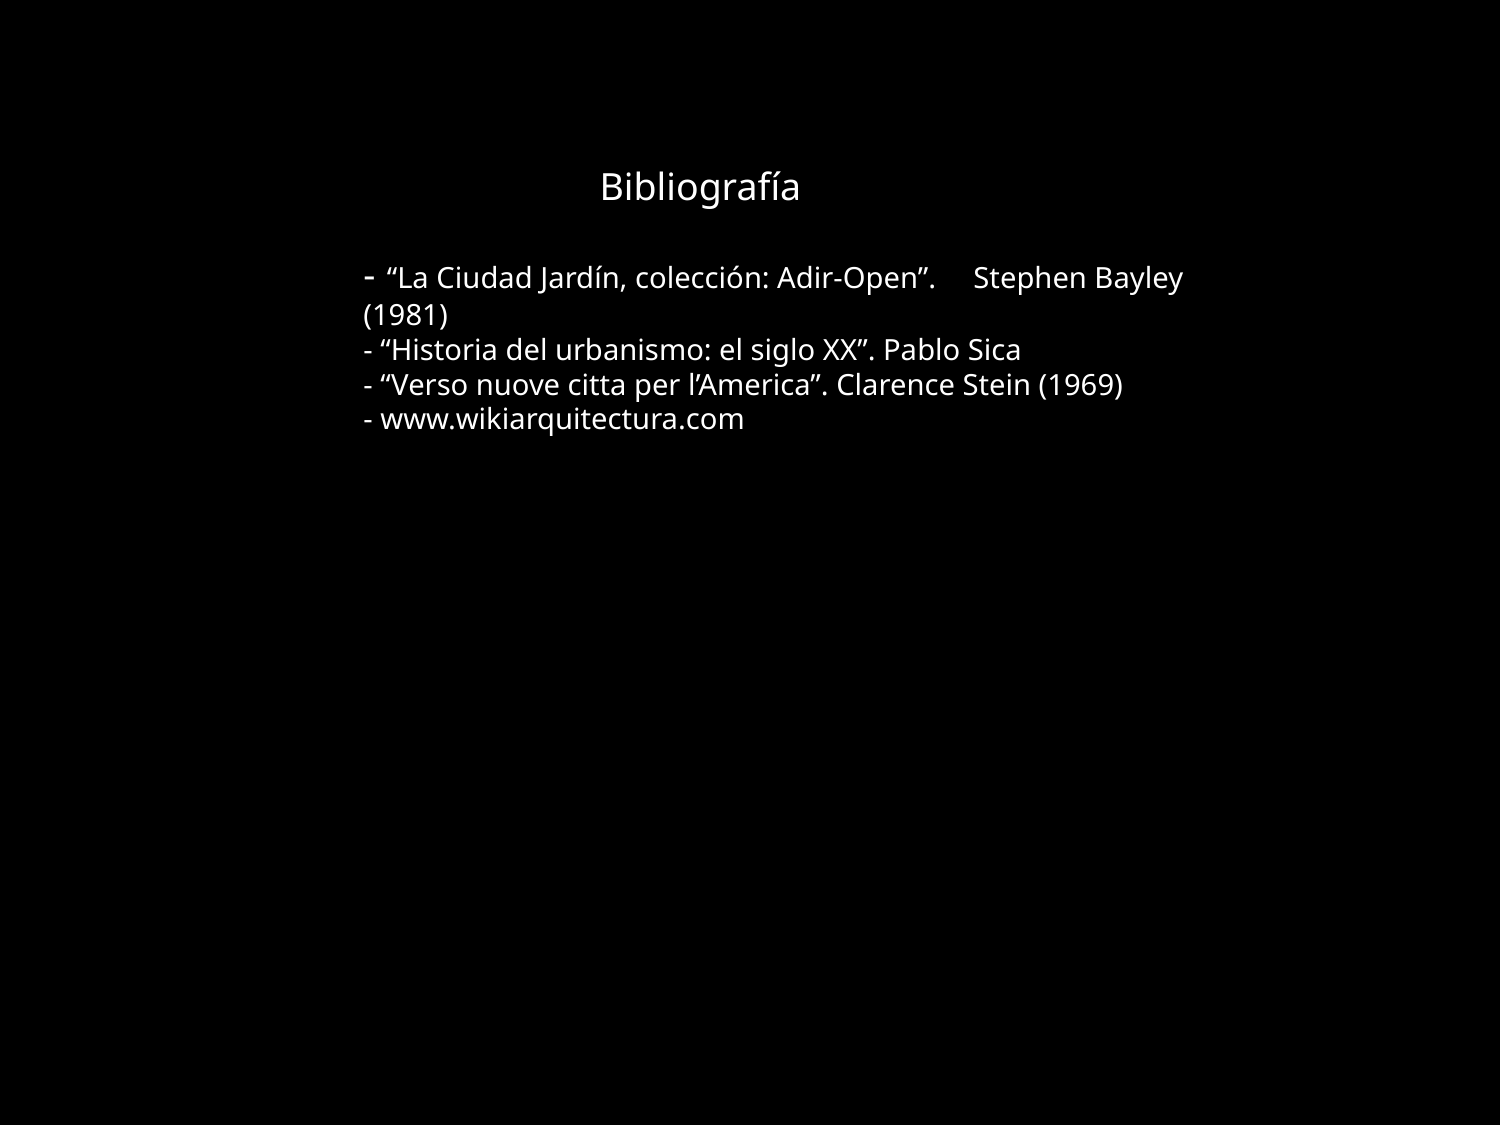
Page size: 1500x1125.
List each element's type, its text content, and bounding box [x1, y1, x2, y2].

text_box Bibliografía [584, 155, 869, 216]
text_box --“La Ciudad Jardín, colección: Adir-Open”. Stephen Bayley (1981) - “Historia del urbanismo: el siglo XX”. Pablo Sica - “Verso nuove citta per l’America”. Clarence Stein (1969) - www.wikiarquitectura.com [348, 243, 1201, 481]
